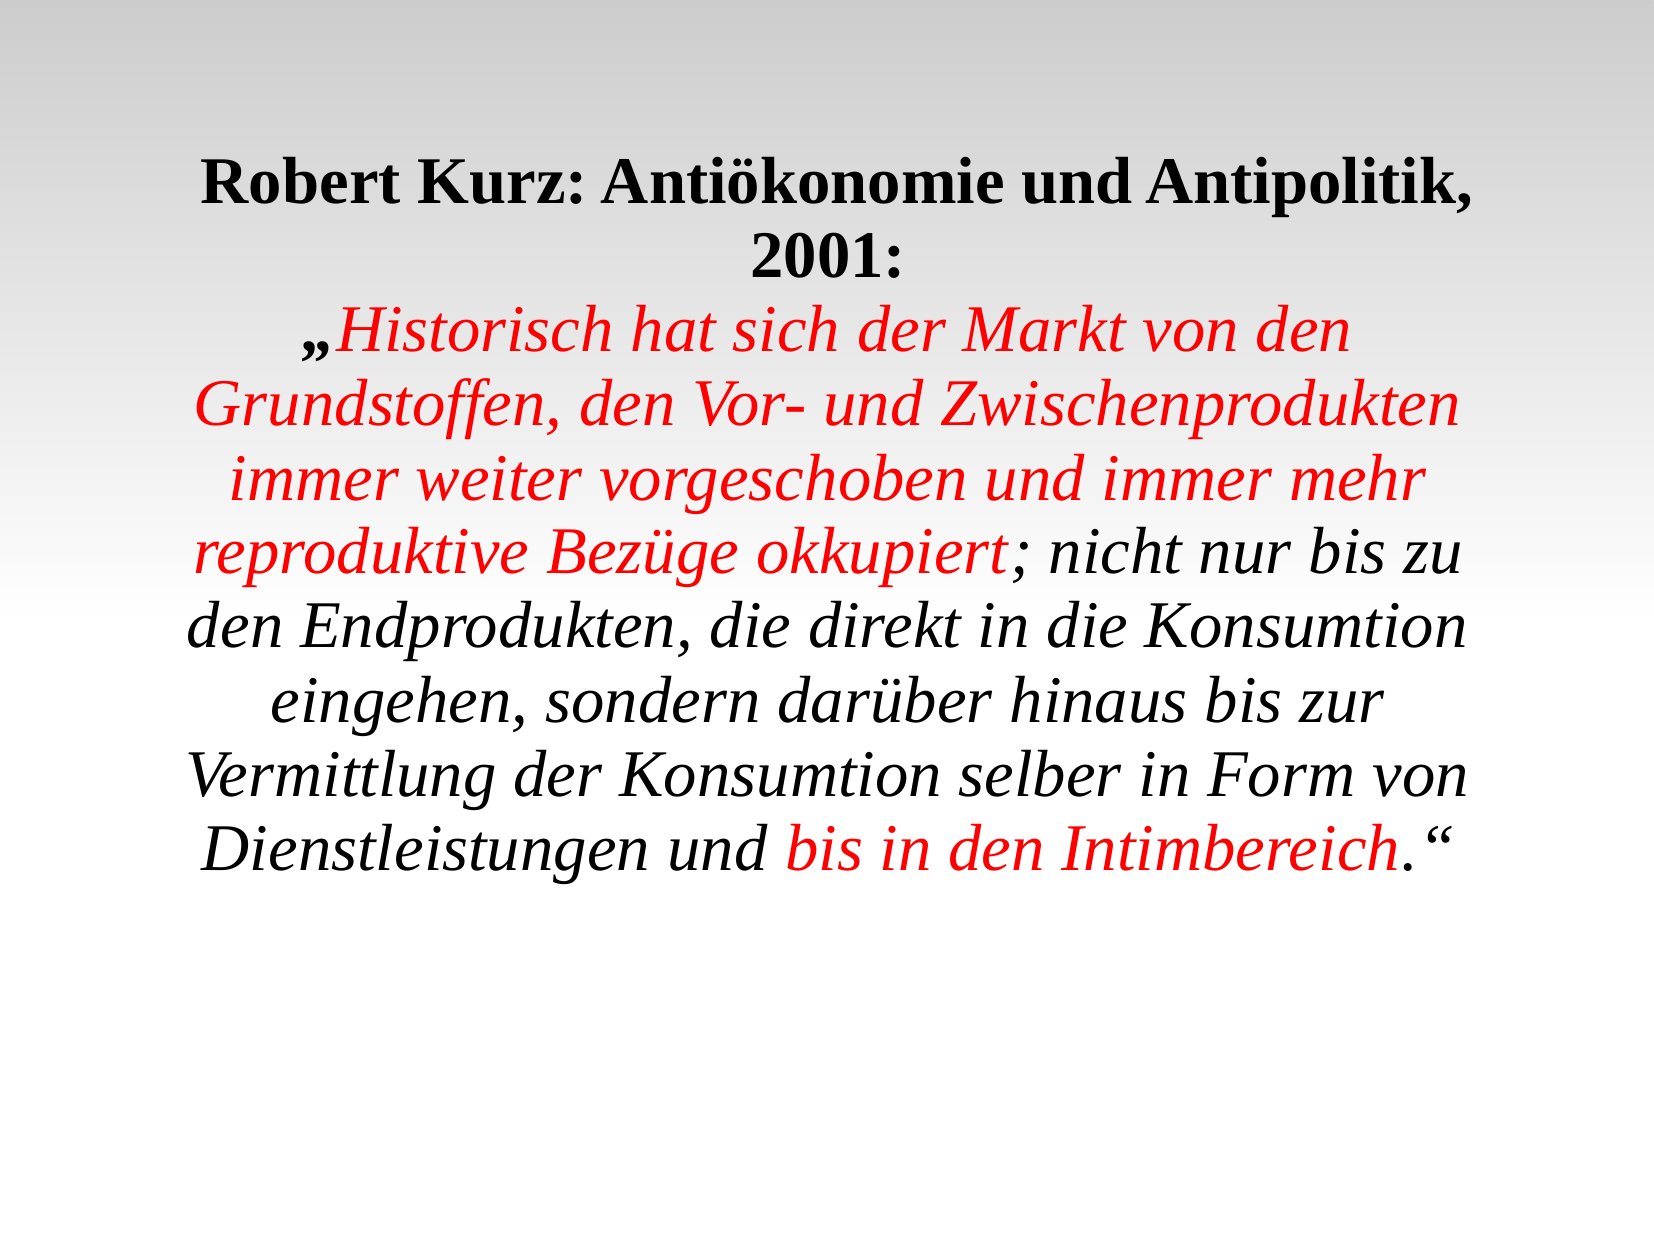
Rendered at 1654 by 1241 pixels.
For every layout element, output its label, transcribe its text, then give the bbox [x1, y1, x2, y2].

text_box Robert Kurz: Antiökonomie und Antipolitik, 2001: „Historisch hat sich der Markt von den Grundstoffen, den Vor- und Zwischenprodukten immer weiter vorgeschoben und immer mehr reproduktive Bezüge okkupiert; nicht nur bis zu den Endprodukten, die direkt in die Konsumtion eingehen, sondern darüber hinaus bis zur Vermittlung der Konsumtion selber in Form von Dienstleistungen und bis in den Intimbereich.“ [139, 135, 1518, 967]
